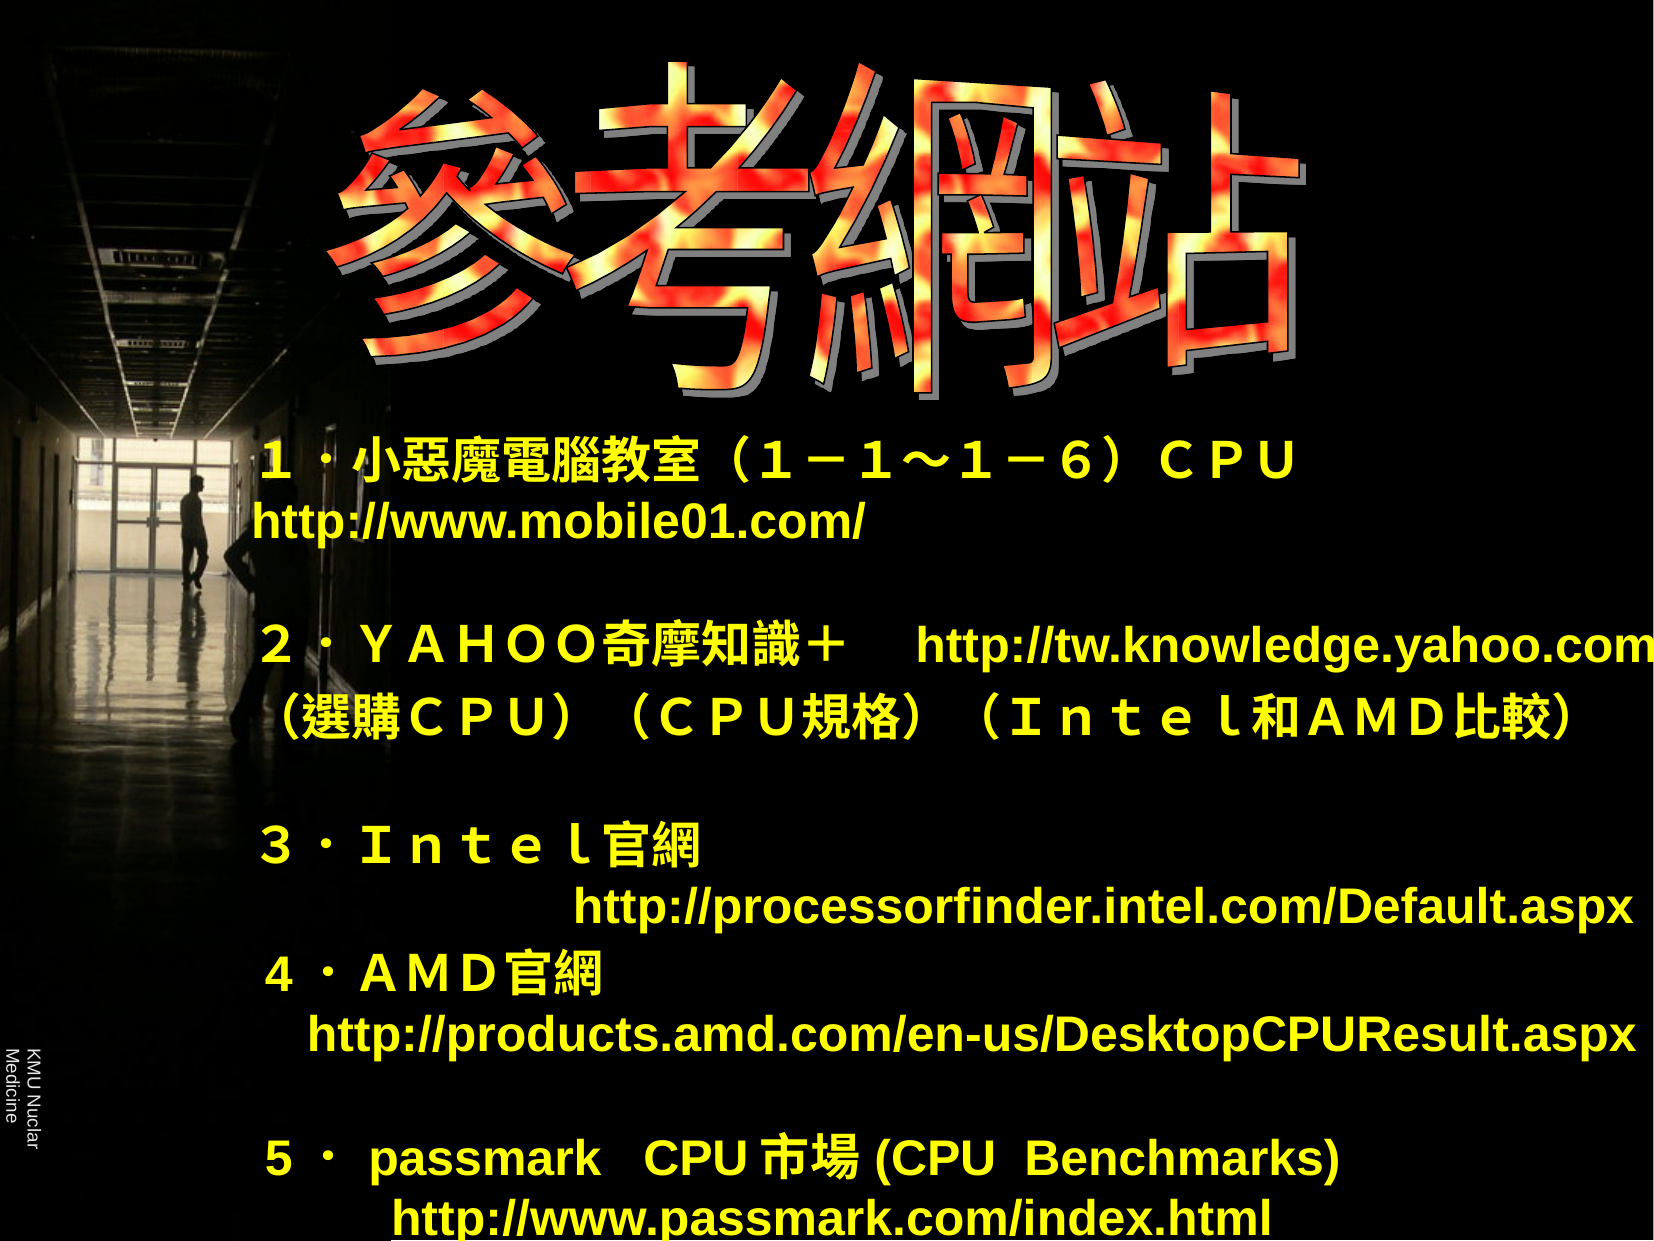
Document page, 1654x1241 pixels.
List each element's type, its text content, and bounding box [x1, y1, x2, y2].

text_box 參考網站 [938, 115, 1028, 323]
text_box １．小惡魔電腦教室（１－１～１－６）ＣＰＵ http://www.mobile01.com/ ２．ＹＡＨＯＯ奇摩知識＋ http://tw.knowledge.yahoo.com/ （選購ＣＰＵ）（ＣＰＵ規格）（Ｉｎｔｅｌ和ＡＭＤ比較） ３．Ｉｎｔｅｌ官網 http://processorfinder.intel.com/Default.aspx 4．ＡＭＤ官網 http://products.amd.com/en-us/DesktopCPUResult.aspx 5．passmark CPU市場(CPU Benchmarks) http://www.passmark.com/index.html [236, 413, 1654, 1241]
text_box 參考網站 [324, 61, 910, 390]
text_box 參考網站 [360, 287, 534, 357]
text_box 參考網站 [1054, 173, 1161, 348]
picture [368, 161, 391, 189]
text_box 參考網站 [372, 253, 501, 315]
picture [0, 0, 391, 1241]
text_box 參考網站 [879, 282, 909, 359]
text_box 參考網站 [849, 291, 872, 373]
text_box 參考網站 [371, 223, 471, 277]
text_box 參考網站 [912, 78, 1052, 393]
text_box 參考網站 [808, 292, 838, 385]
text_box 參考網站 [1067, 175, 1098, 298]
text_box 參考網站 [1057, 135, 1162, 165]
text_box 參考網站 [1166, 90, 1300, 368]
text_box 參考網站 [947, 112, 976, 171]
text_box 參考網站 [1088, 79, 1126, 136]
text_box 參考網站 [359, 88, 538, 154]
